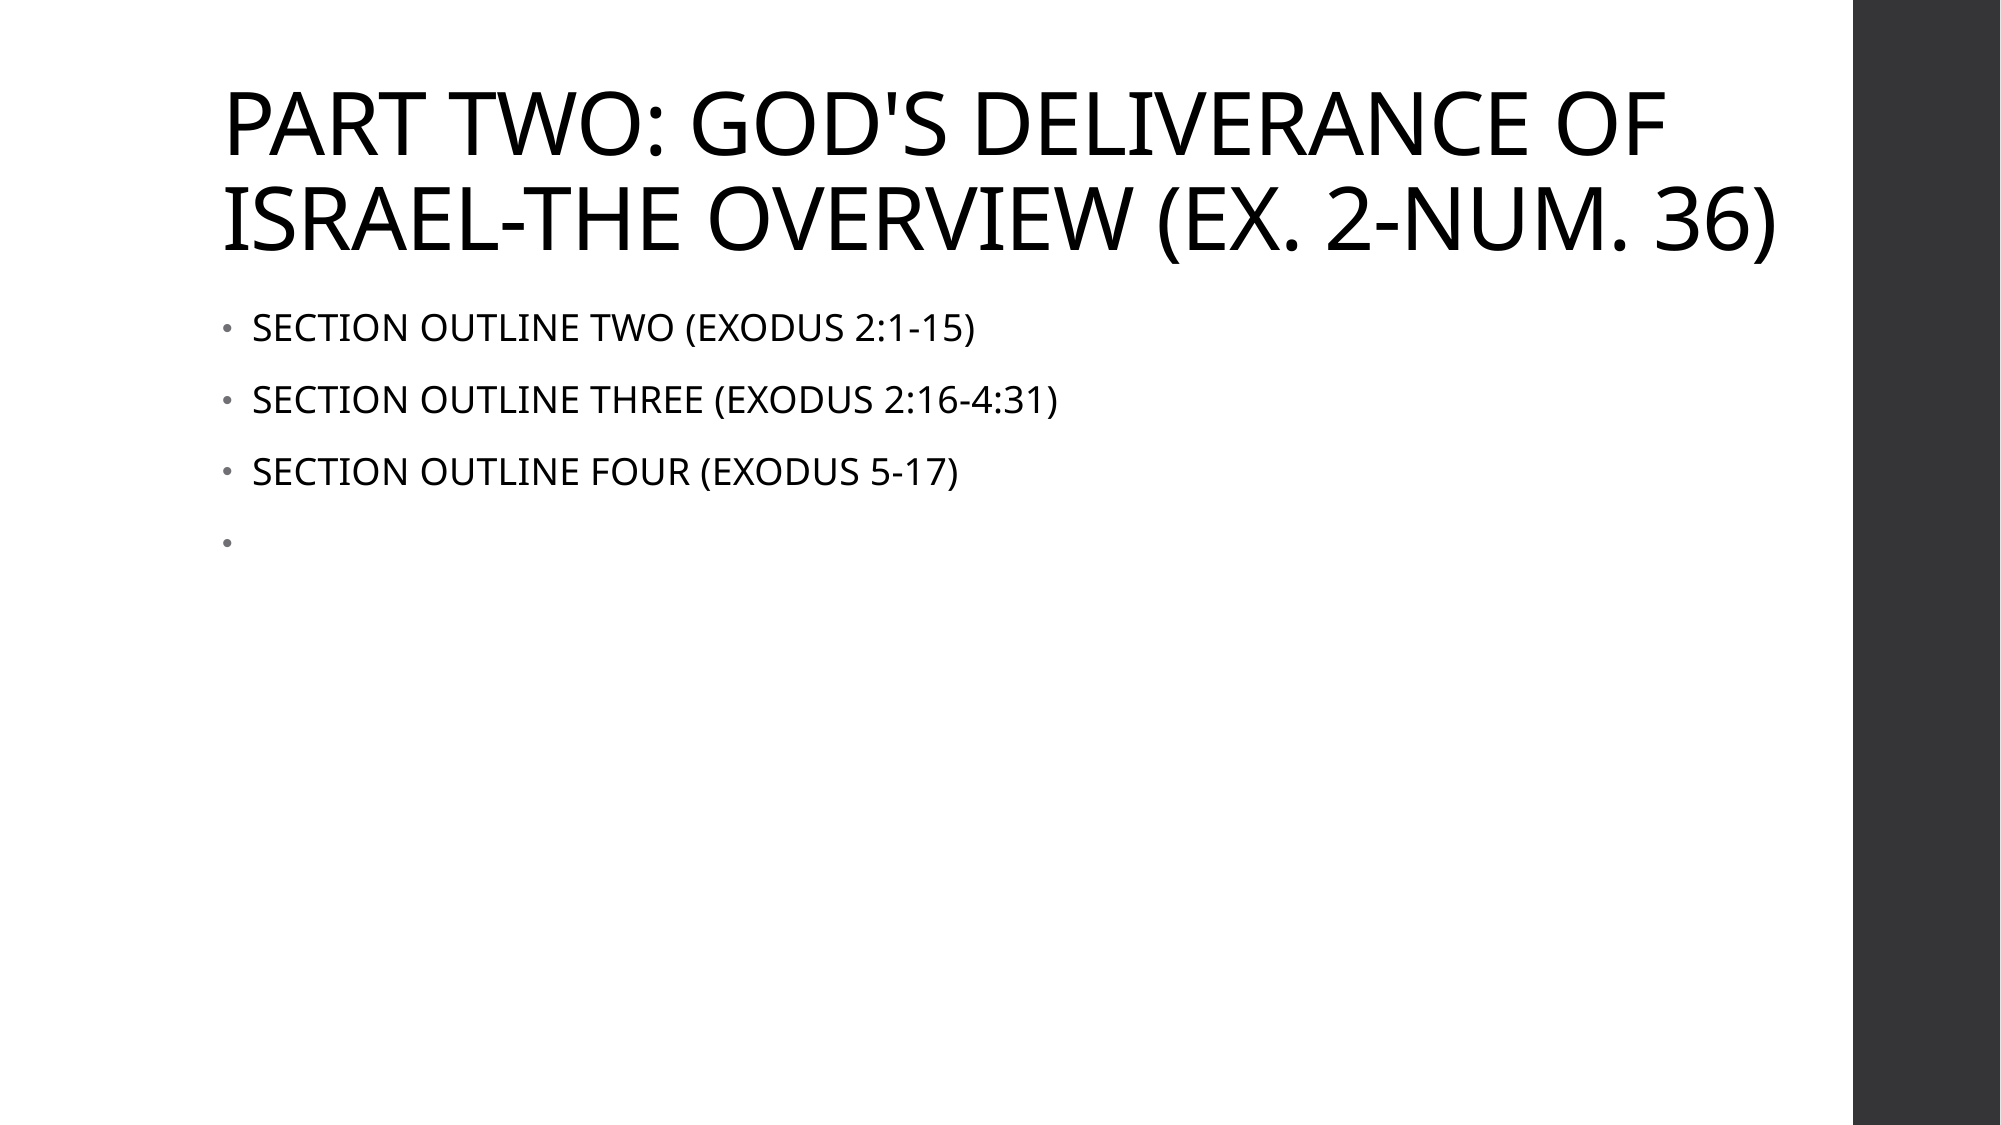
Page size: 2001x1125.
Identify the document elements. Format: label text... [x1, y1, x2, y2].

list SECTION OUTLINE TWO (EXODUS 2:1-15) SECTION OUTLINE THREE (EXODUS 2:16-4:31) SECTION OUTLINE FOUR (EXODUS 5-17) [206, 299, 1617, 1014]
title PART TWO: GOD'S DELIVERANCE OF ISRAEL-THE OVERVIEW (EX. 2-NUM. 36) [206, 60, 1797, 278]
